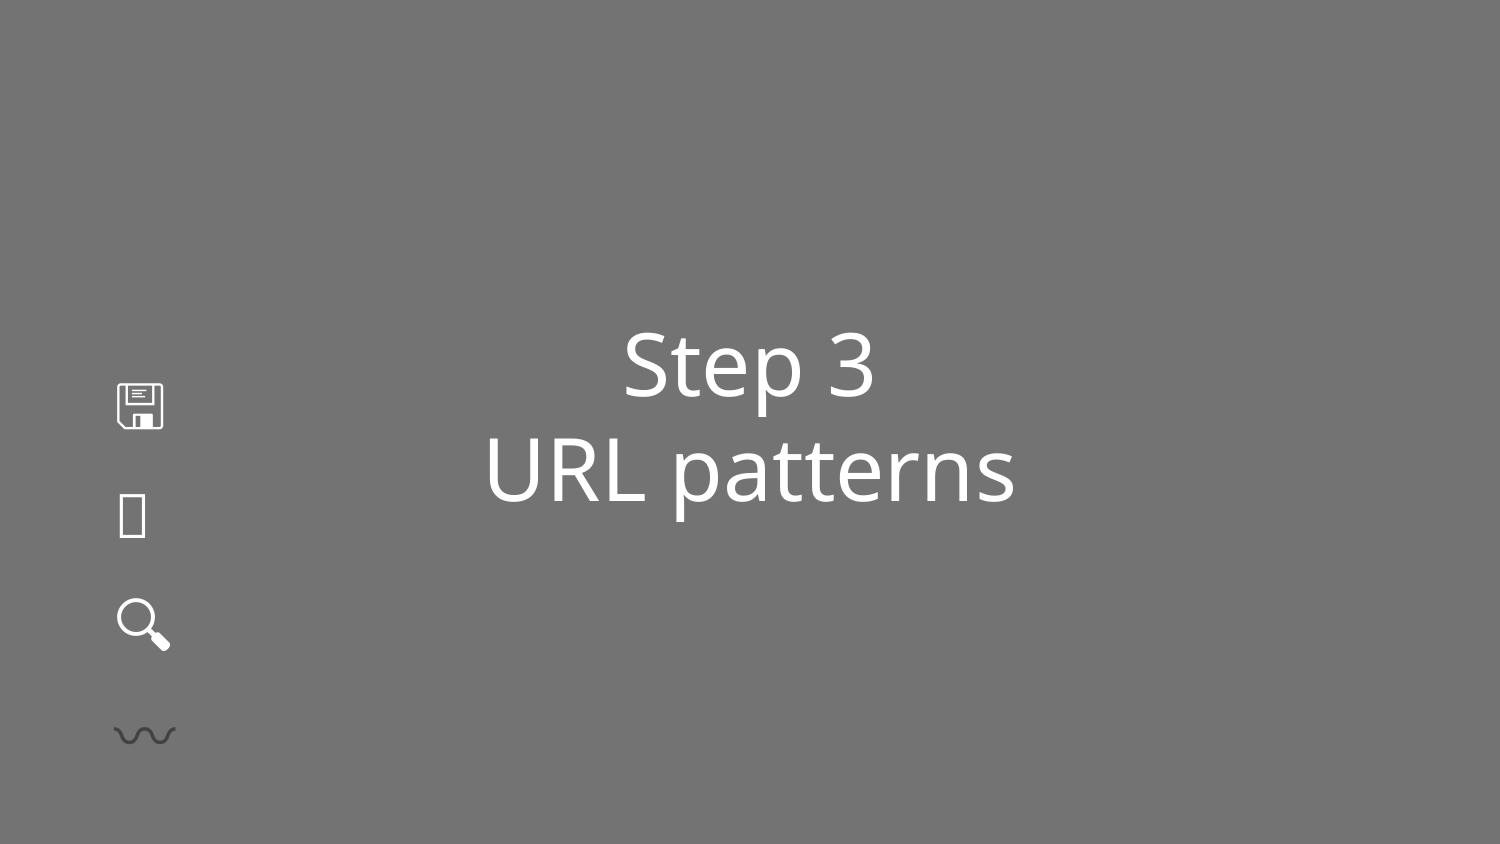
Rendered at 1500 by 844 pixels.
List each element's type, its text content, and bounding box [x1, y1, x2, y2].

list 🖫 🔗 🔍 〰 [99, 314, 284, 807]
title Step 3 URL patterns [75, 58, 1425, 771]
